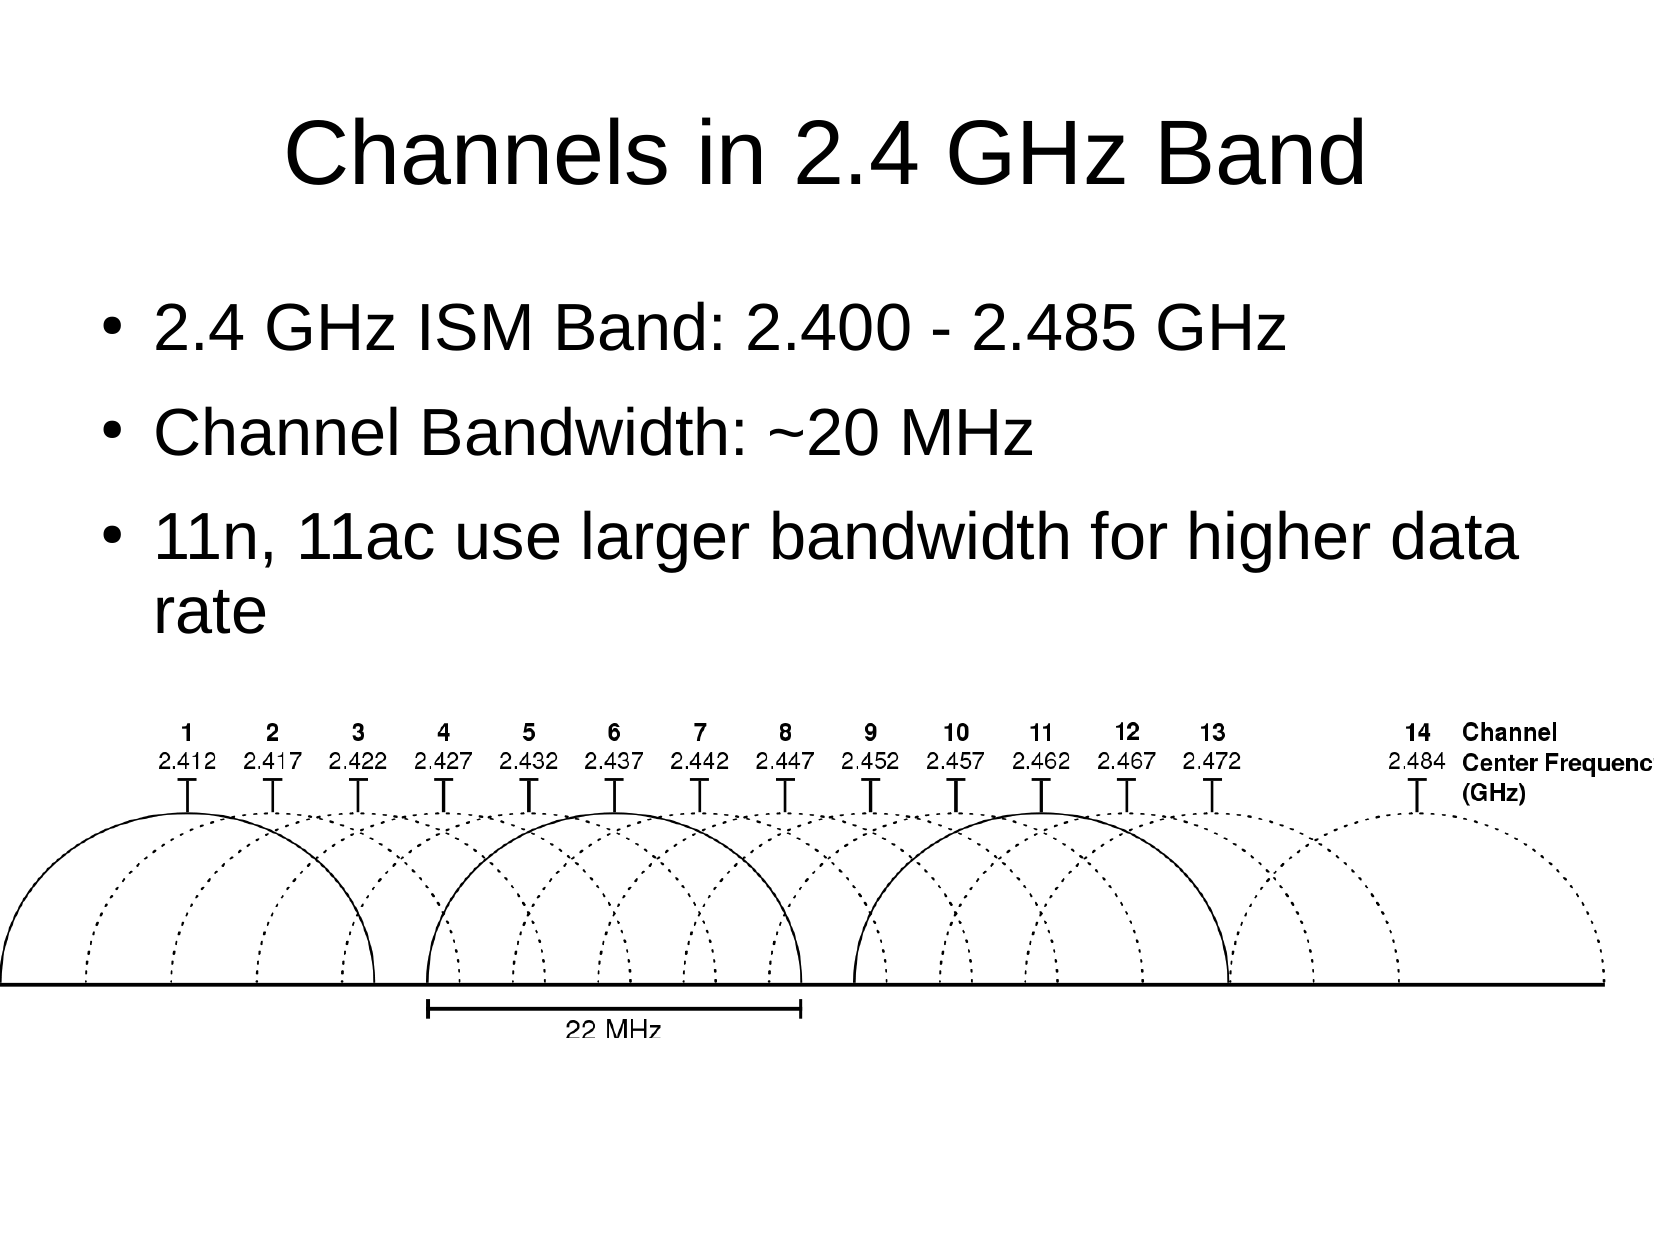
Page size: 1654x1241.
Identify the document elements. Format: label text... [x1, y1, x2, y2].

list 2.4 GHz ISM Band: 2.400 - 2.485 GHz Channel Bandwidth: ~20 MHz 11n, 11ac use larger bandwidth for higher data rate [82, 290, 1571, 722]
picture [0, 722, 1654, 1038]
title Channels in 2.4 GHz Band [82, 49, 1571, 257]
